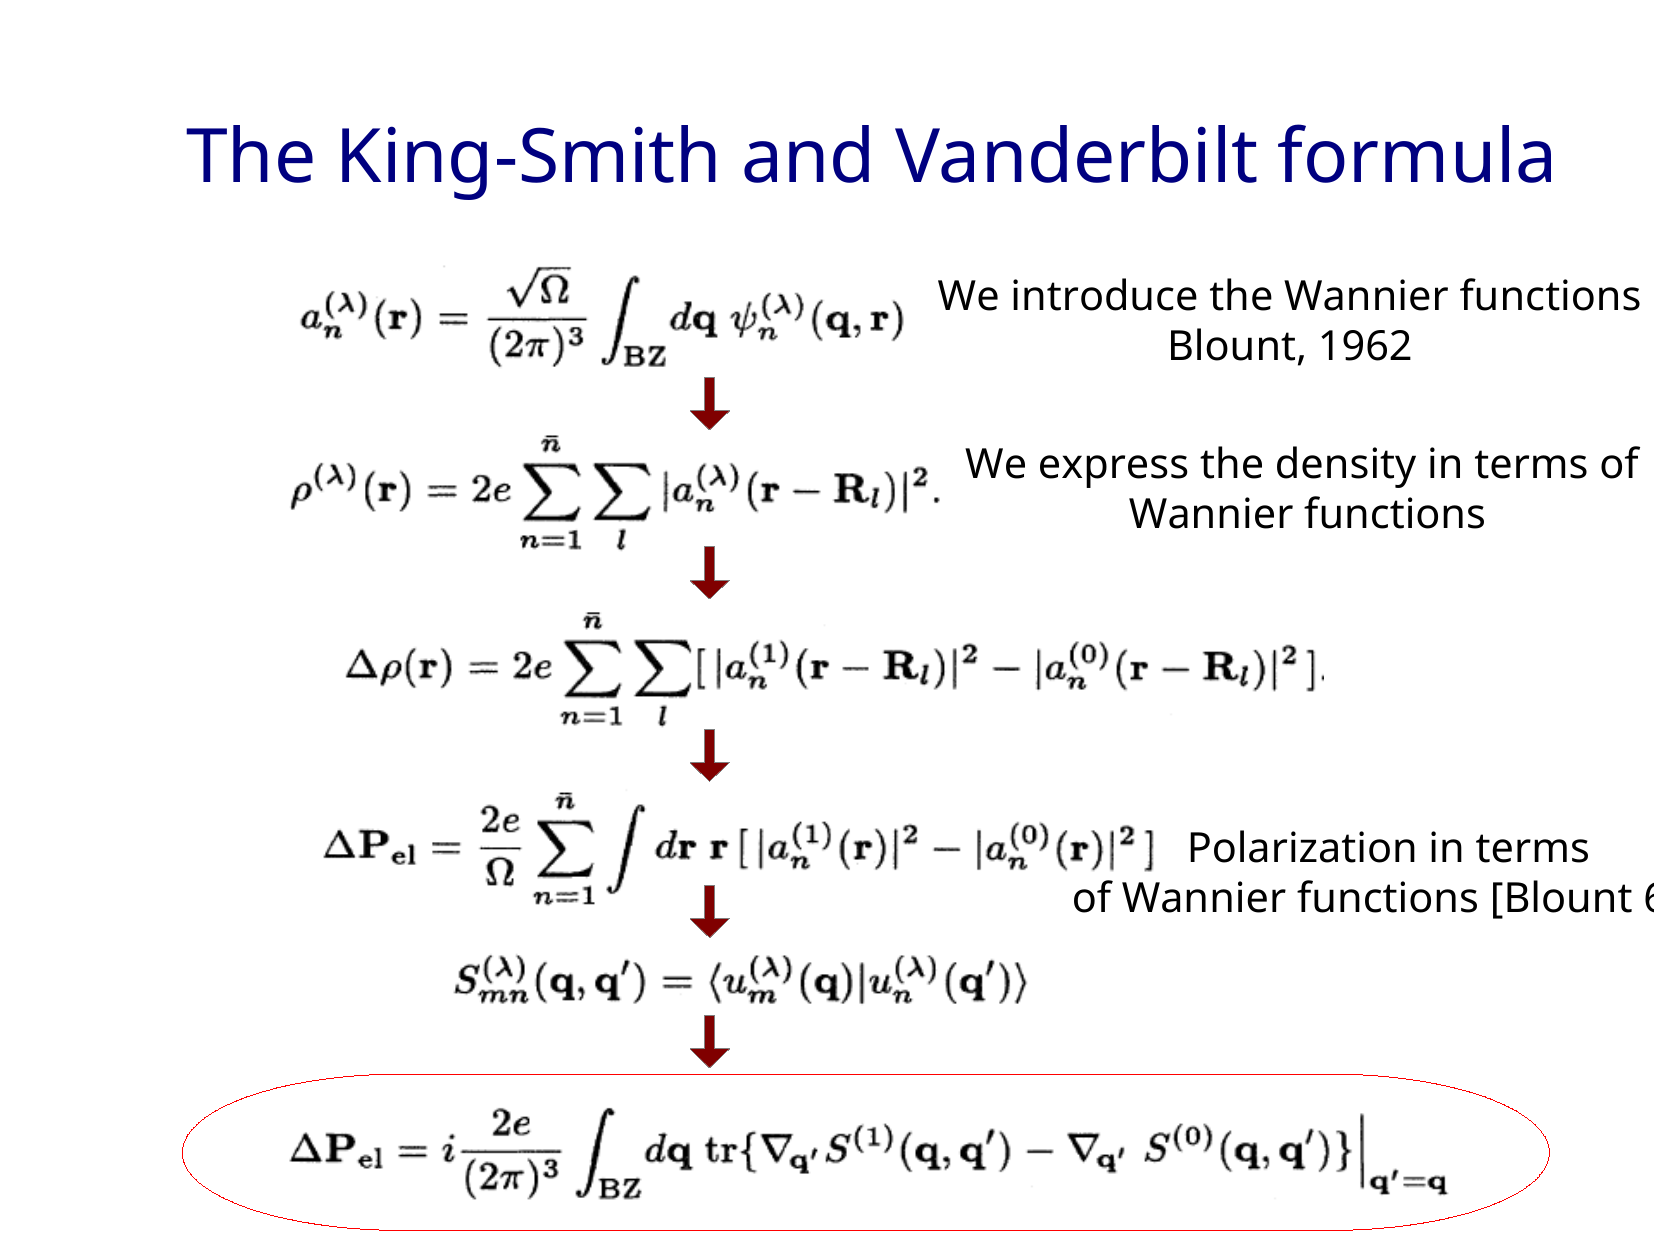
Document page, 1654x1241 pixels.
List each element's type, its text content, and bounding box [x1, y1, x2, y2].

text_box [690, 1015, 730, 1068]
picture [273, 235, 909, 391]
picture [259, 1100, 1459, 1210]
text_box Polarization in terms of Wannier functions [Blount 62] [1057, 813, 1651, 930]
text_box We introduce the Wannier functions Blount, 1962 [922, 262, 1563, 378]
text_box We express the density in terms of Wannier functions [950, 429, 1573, 546]
text_box [182, 1074, 1550, 1231]
picture [264, 429, 964, 560]
text_box [690, 885, 730, 938]
text_box [690, 729, 730, 782]
title The King-Smith and Vanderbilt formula [128, 58, 1617, 248]
text_box [690, 377, 730, 430]
picture [343, 587, 1324, 732]
text_box [690, 546, 730, 599]
picture [312, 781, 1157, 913]
picture [442, 949, 1036, 1016]
